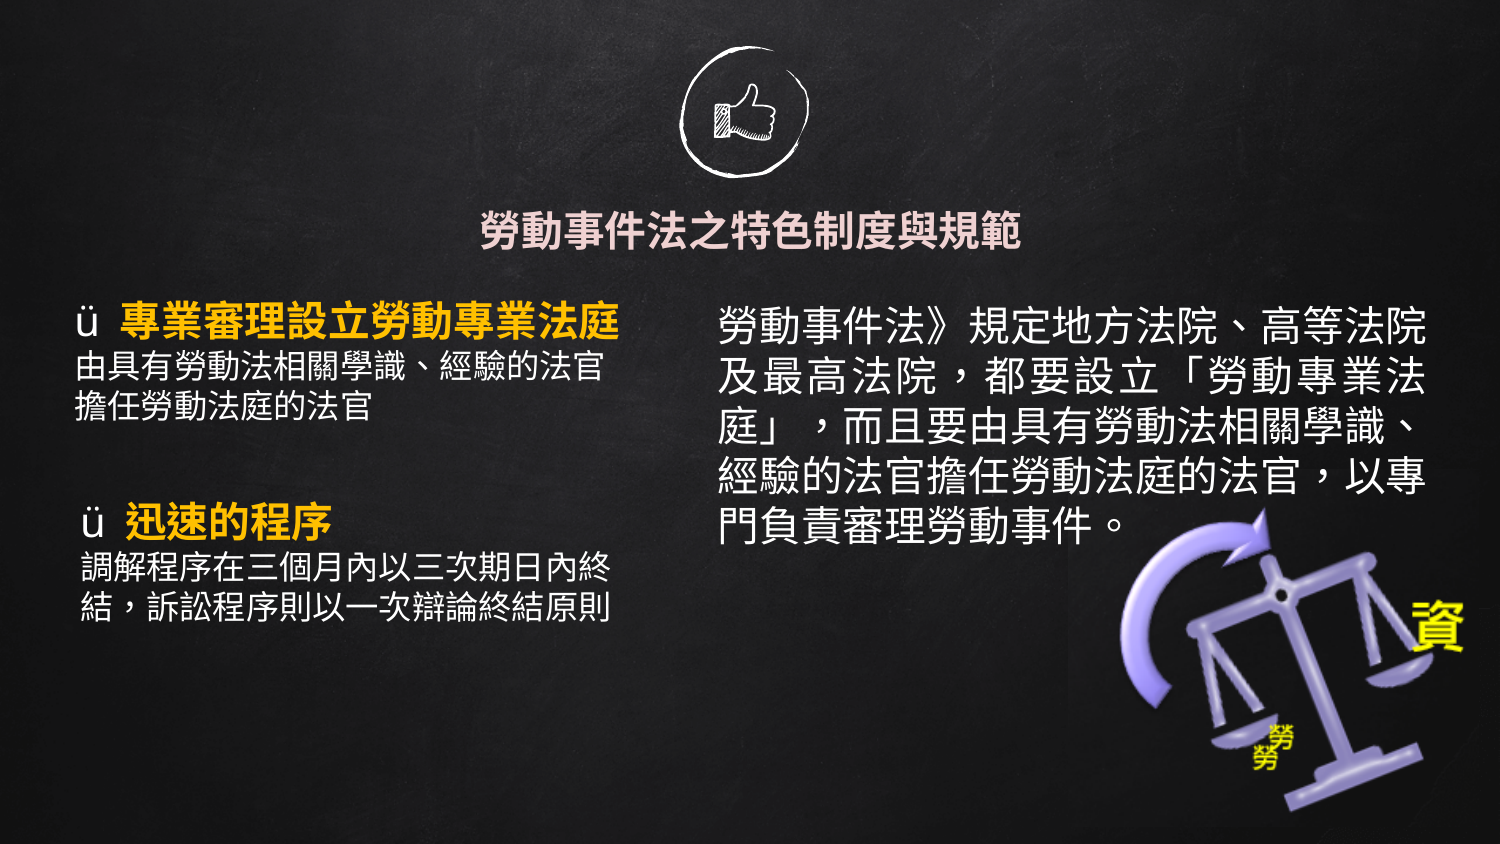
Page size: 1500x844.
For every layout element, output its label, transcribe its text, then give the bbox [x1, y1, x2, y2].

title 勞動事件法之特色制度與規範 [0, 189, 1500, 304]
text_box [713, 83, 776, 141]
text_box 勞動事件法》規定地方法院、高等法院及最高法院，都要設立「勞動專業法庭」，而且要由具有勞動法相關學識、經驗的法官擔任勞動法庭的法官，以專門負責審理勞動事件。 [703, 292, 1469, 557]
text_box [679, 46, 809, 179]
picture [1068, 469, 1479, 827]
list 專業審理設立勞動專業法庭 由具有勞動法相關學識、經驗的法官擔任勞動法庭的法官 [59, 280, 644, 495]
list 迅速的程序 調解程序在三個月內以三次期日內終結，訴訟程序則以一次辯論終結原則 [64, 480, 644, 729]
